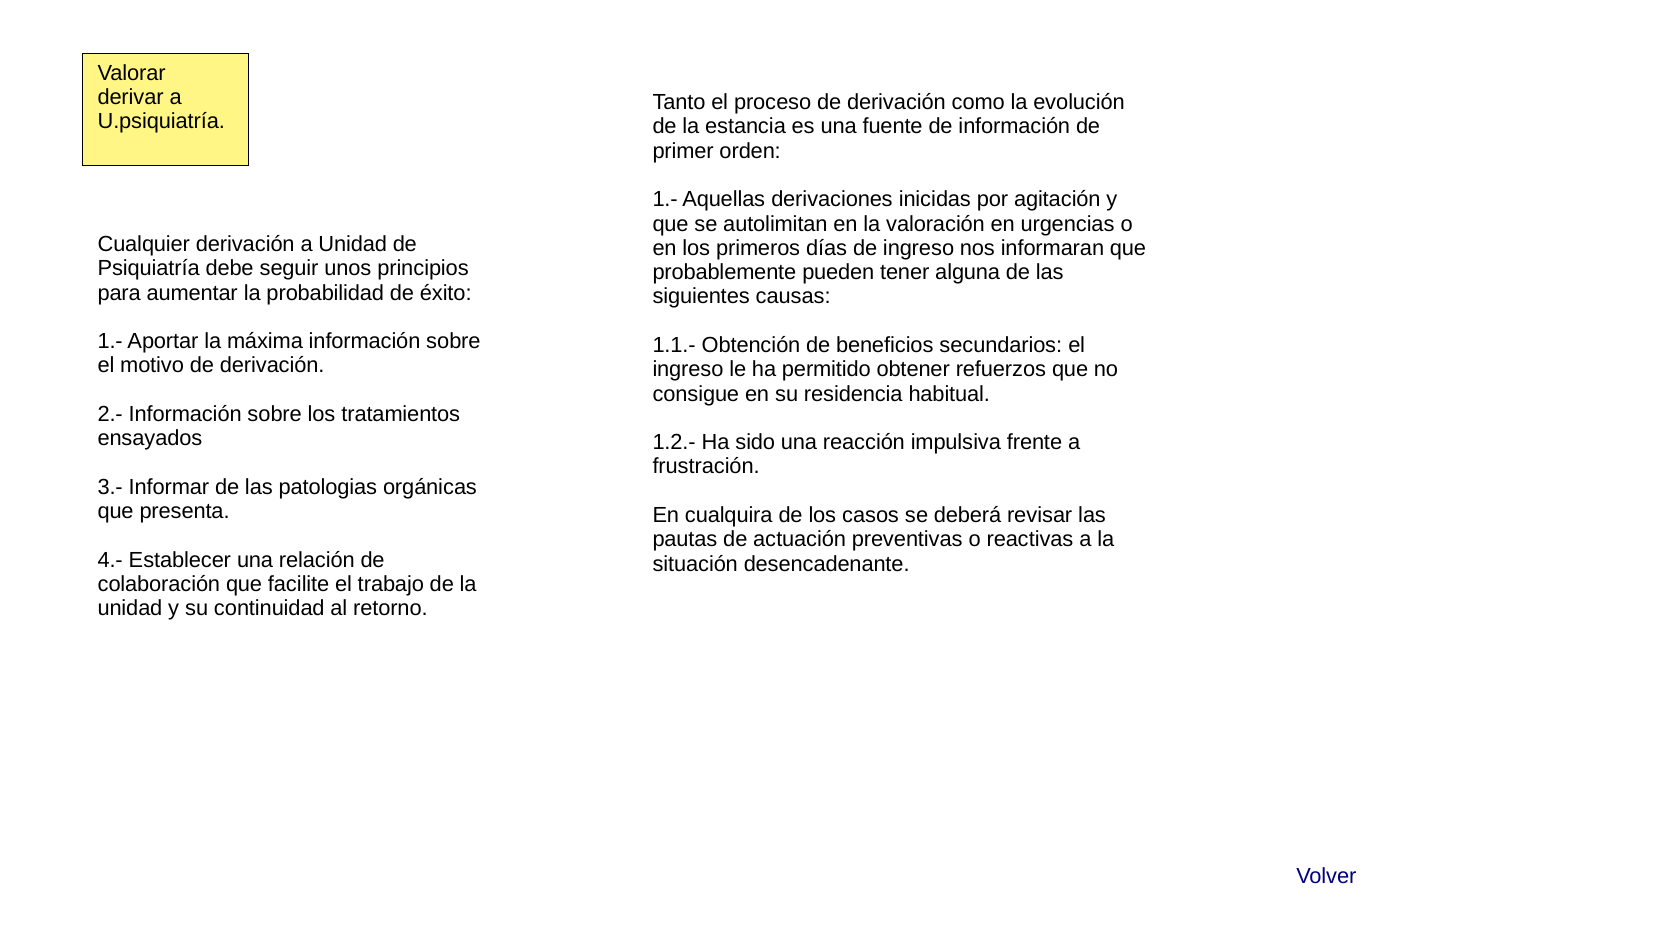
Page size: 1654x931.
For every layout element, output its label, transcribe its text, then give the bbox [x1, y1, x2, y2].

text_box Tanto el proceso de derivación como la evolución de la estancia es una fuente de información de primer orden: 1.- Aquellas derivaciones inicidas por agitación y que se autolimitan en la valoración en urgencias o en los primeros días de ingreso nos informaran que probablemente pueden tener alguna de las siguientes causas: 1.1.- Obtención de beneficios secundarios: el ingreso le ha permitido obtener refuerzos que no consigue en su residencia habitual. 1.2.- Ha sido una reacción impulsiva frente a frustración. En cualquira de los casos se deberá revisar las pautas de actuación preventivas o reactivas a la situación desencadenante. [637, 82, 1170, 583]
text_box Cualquier derivación a Unidad de Psiquiatría debe seguir unos principios para aumentar la probabilidad de éxito: 1.- Aportar la máxima información sobre el motivo de derivación. 2.- Información sobre los tratamientos ensayados 3.- Informar de las patologias orgánicas que presenta. 4.- Establecer una relación de colaboración que facilite el trabajo de la unidad y su continuidad al retorno. [82, 224, 508, 628]
text_box Valorar derivar a U.psiquiatría. [82, 53, 249, 166]
text_box Volver [1281, 856, 1459, 896]
